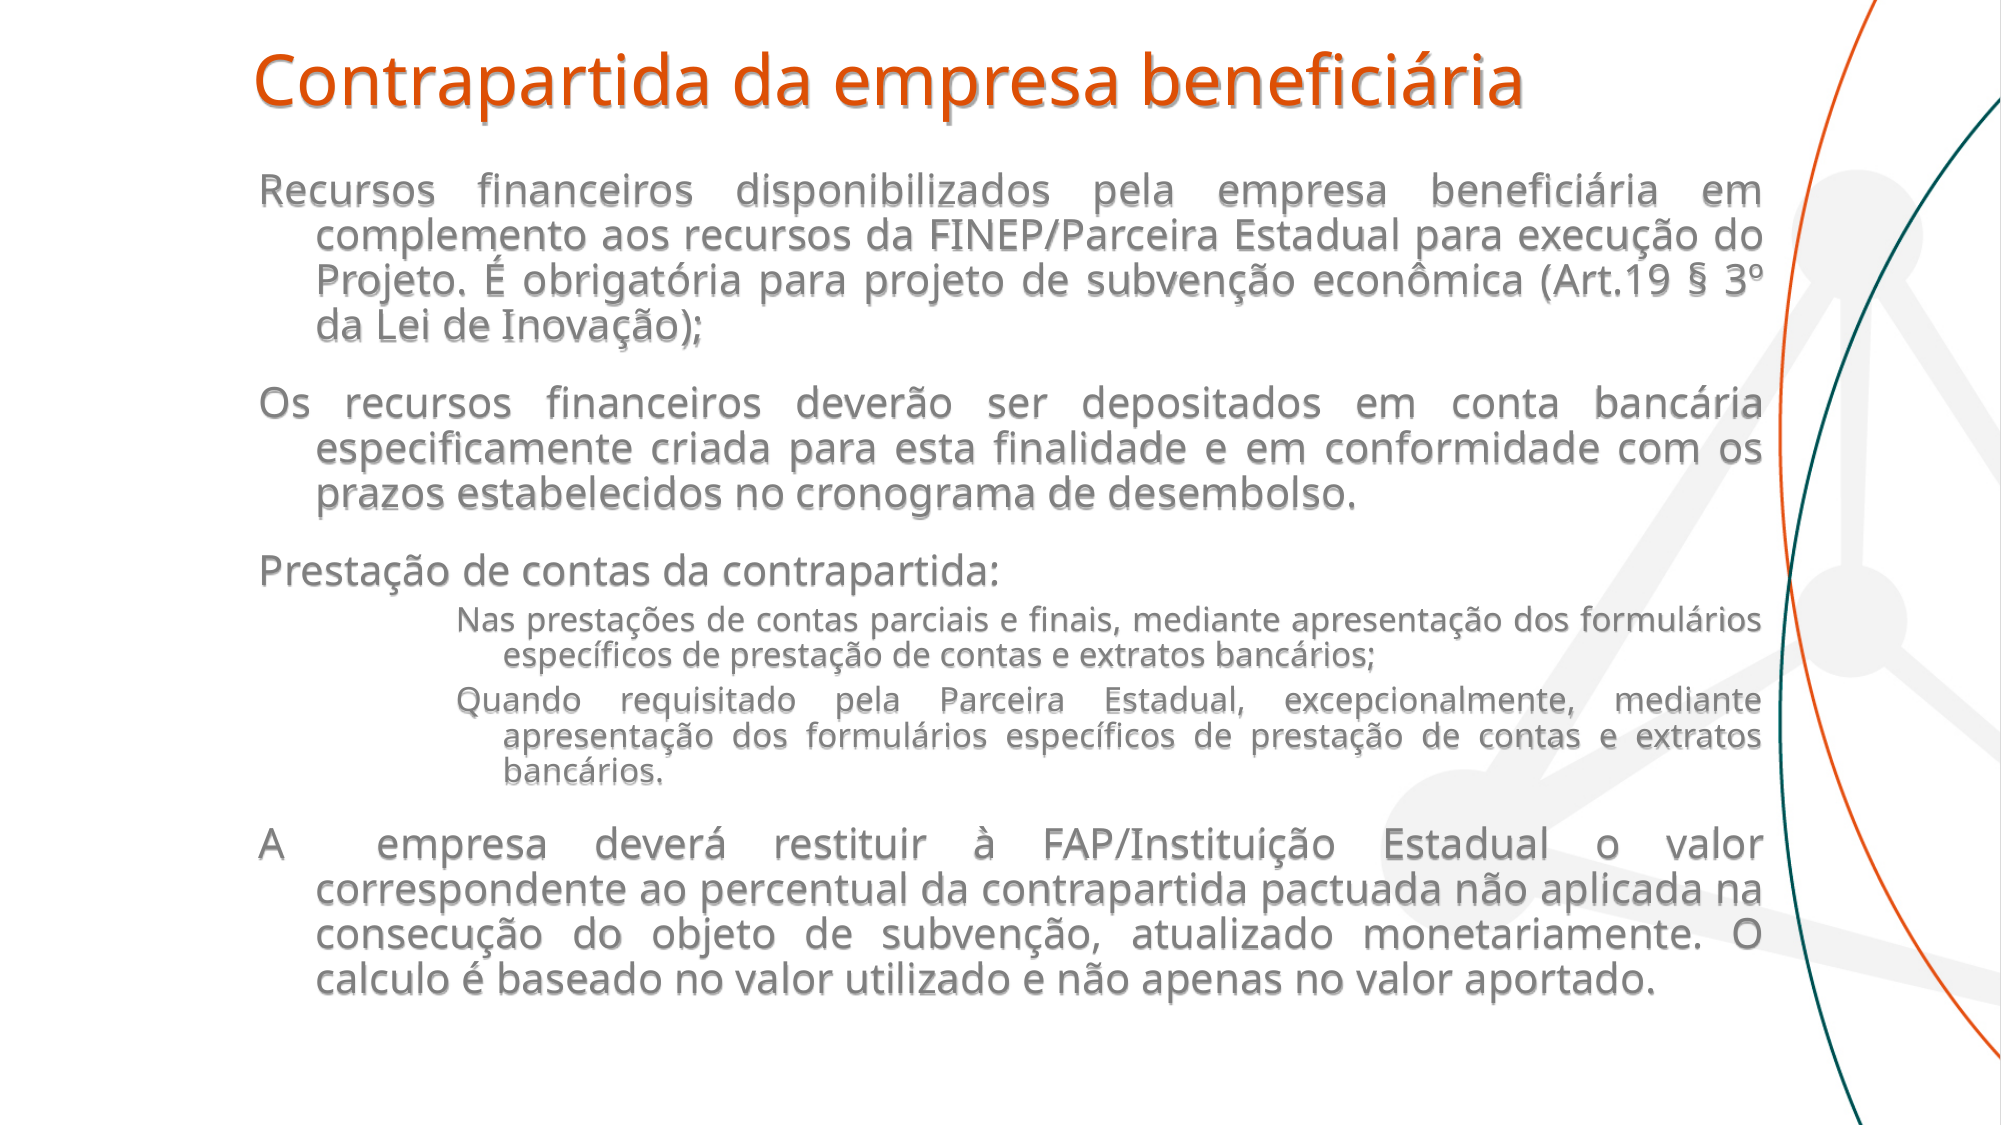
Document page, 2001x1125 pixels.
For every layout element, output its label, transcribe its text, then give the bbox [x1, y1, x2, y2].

text_box Recursos financeiros disponibilizados pela empresa beneficiária em complemento aos recursos da FINEP/Parceira Estadual para execução do Projeto. É obrigatória para projeto de subvenção econômica (Art.19 § 3º da Lei de Inovação); Os recursos financeiros deverão ser depositados em conta bancária especificamente criada para esta finalidade e em conformidade com os prazos estabelecidos no cronograma de desembolso. Prestação de contas da contrapartida: Nas prestações de contas parciais e finais, mediante apresentação dos formulários específicos de prestação de contas e extratos bancários; Quando requisitado pela Parceira Estadual, excepcionalmente, mediante apresentação dos formulários específicos de prestação de contas e extratos bancários. A empresa deverá restituir à FAP/Instituição Estadual o valor correspondente ao percentual da contrapartida pactuada não aplicada na consecução do objeto de subvenção, atualizado monetariamente. O calculo é baseado no valor utilizado e não apenas no valor aportado. [244, 160, 1780, 1024]
text_box Contrapartida da empresa beneficiária [237, 27, 1556, 138]
